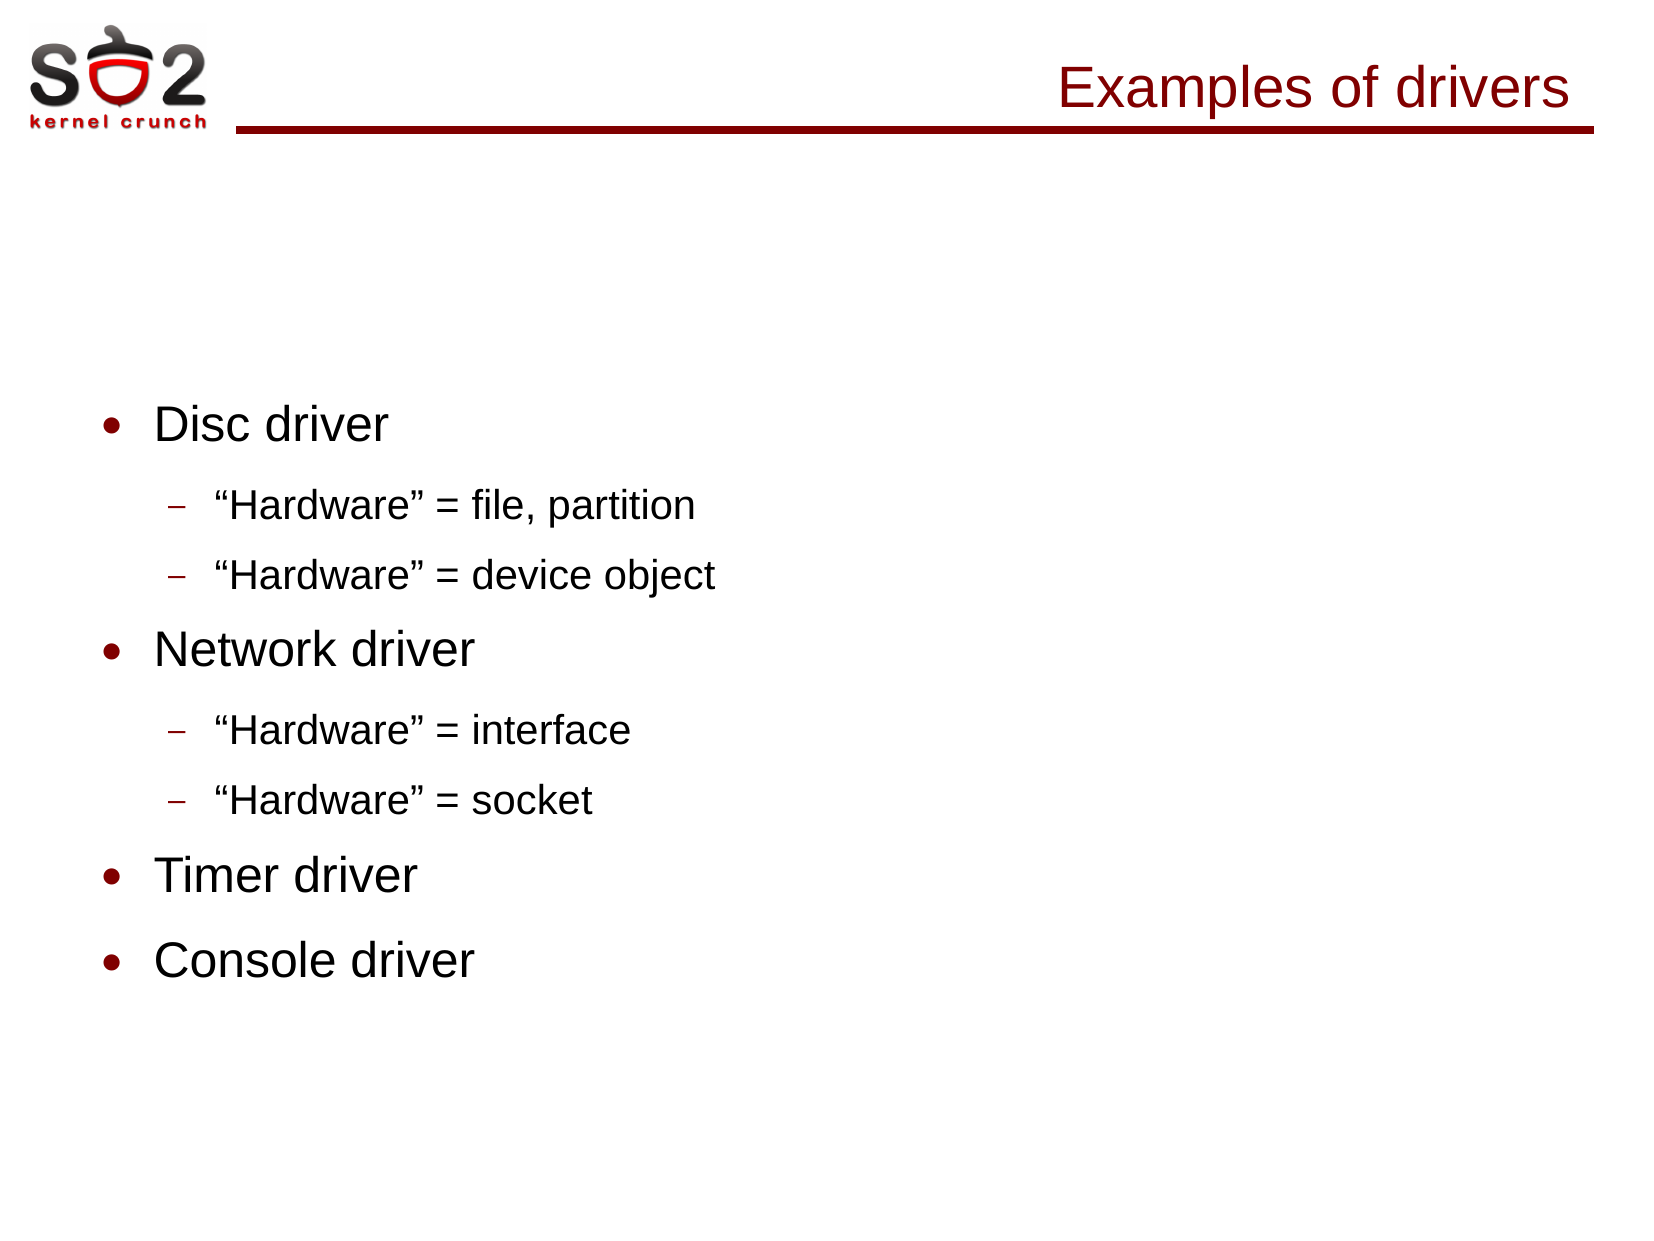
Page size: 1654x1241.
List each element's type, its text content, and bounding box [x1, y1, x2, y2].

list Disc driver “Hardware” = file, partition “Hardware” = device object Network driver “Hardware” = interface “Hardware” = socket Timer driver Console driver [82, 290, 1571, 1094]
title Examples of drivers [82, 54, 1571, 121]
picture [29, 23, 207, 130]
